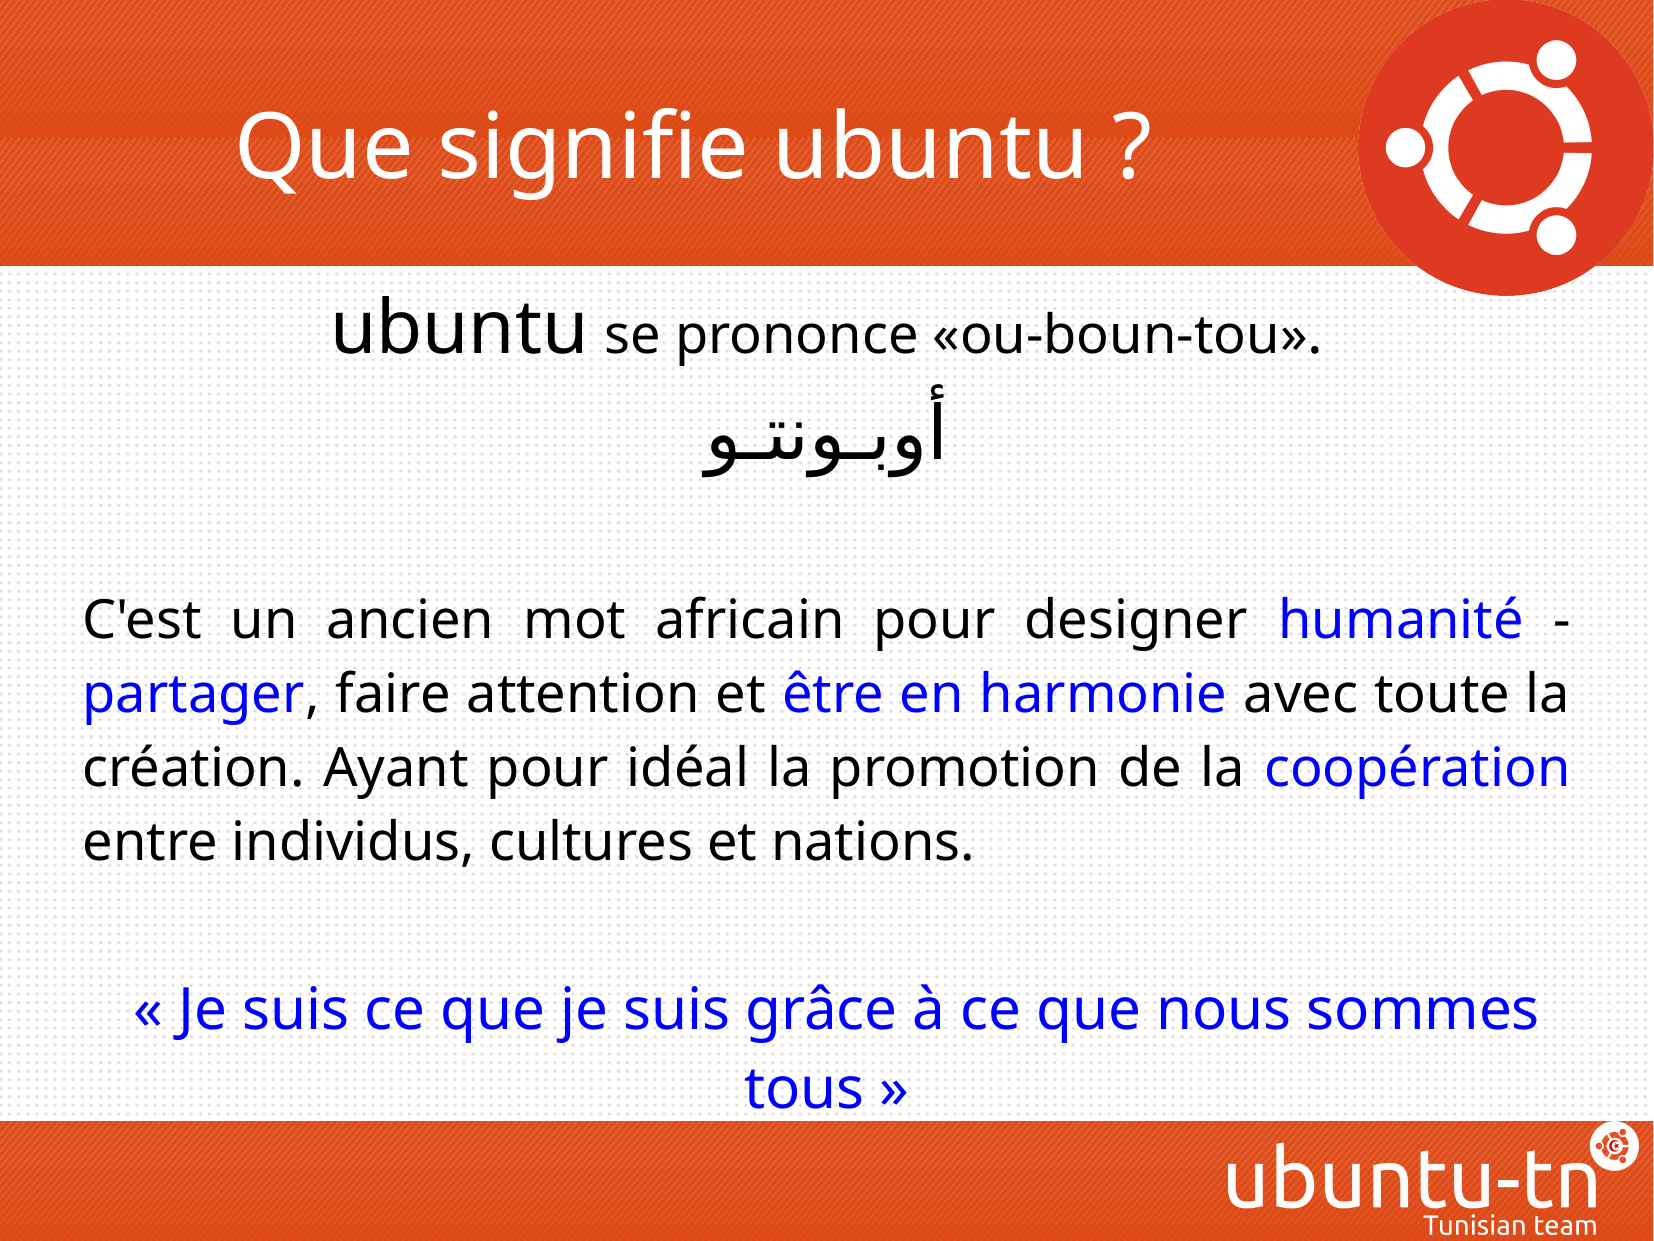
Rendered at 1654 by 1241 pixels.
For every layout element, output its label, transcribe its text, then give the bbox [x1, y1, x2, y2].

picture [0, 0, 1654, 1241]
title Que signifie ubuntu ? [29, 36, 1359, 250]
subtitle ubuntu se prononce «ou-boun-tou». أوبـونتـو C'est un ancien mot africain pour designer humanité - partager, faire attention et être en harmonie avec toute la création. Ayant pour idéal la promotion de la coopération entre individus, cultures et nations. « Je suis ce que je suis grâce à ce que nous sommes tous » [82, 297, 1571, 1102]
